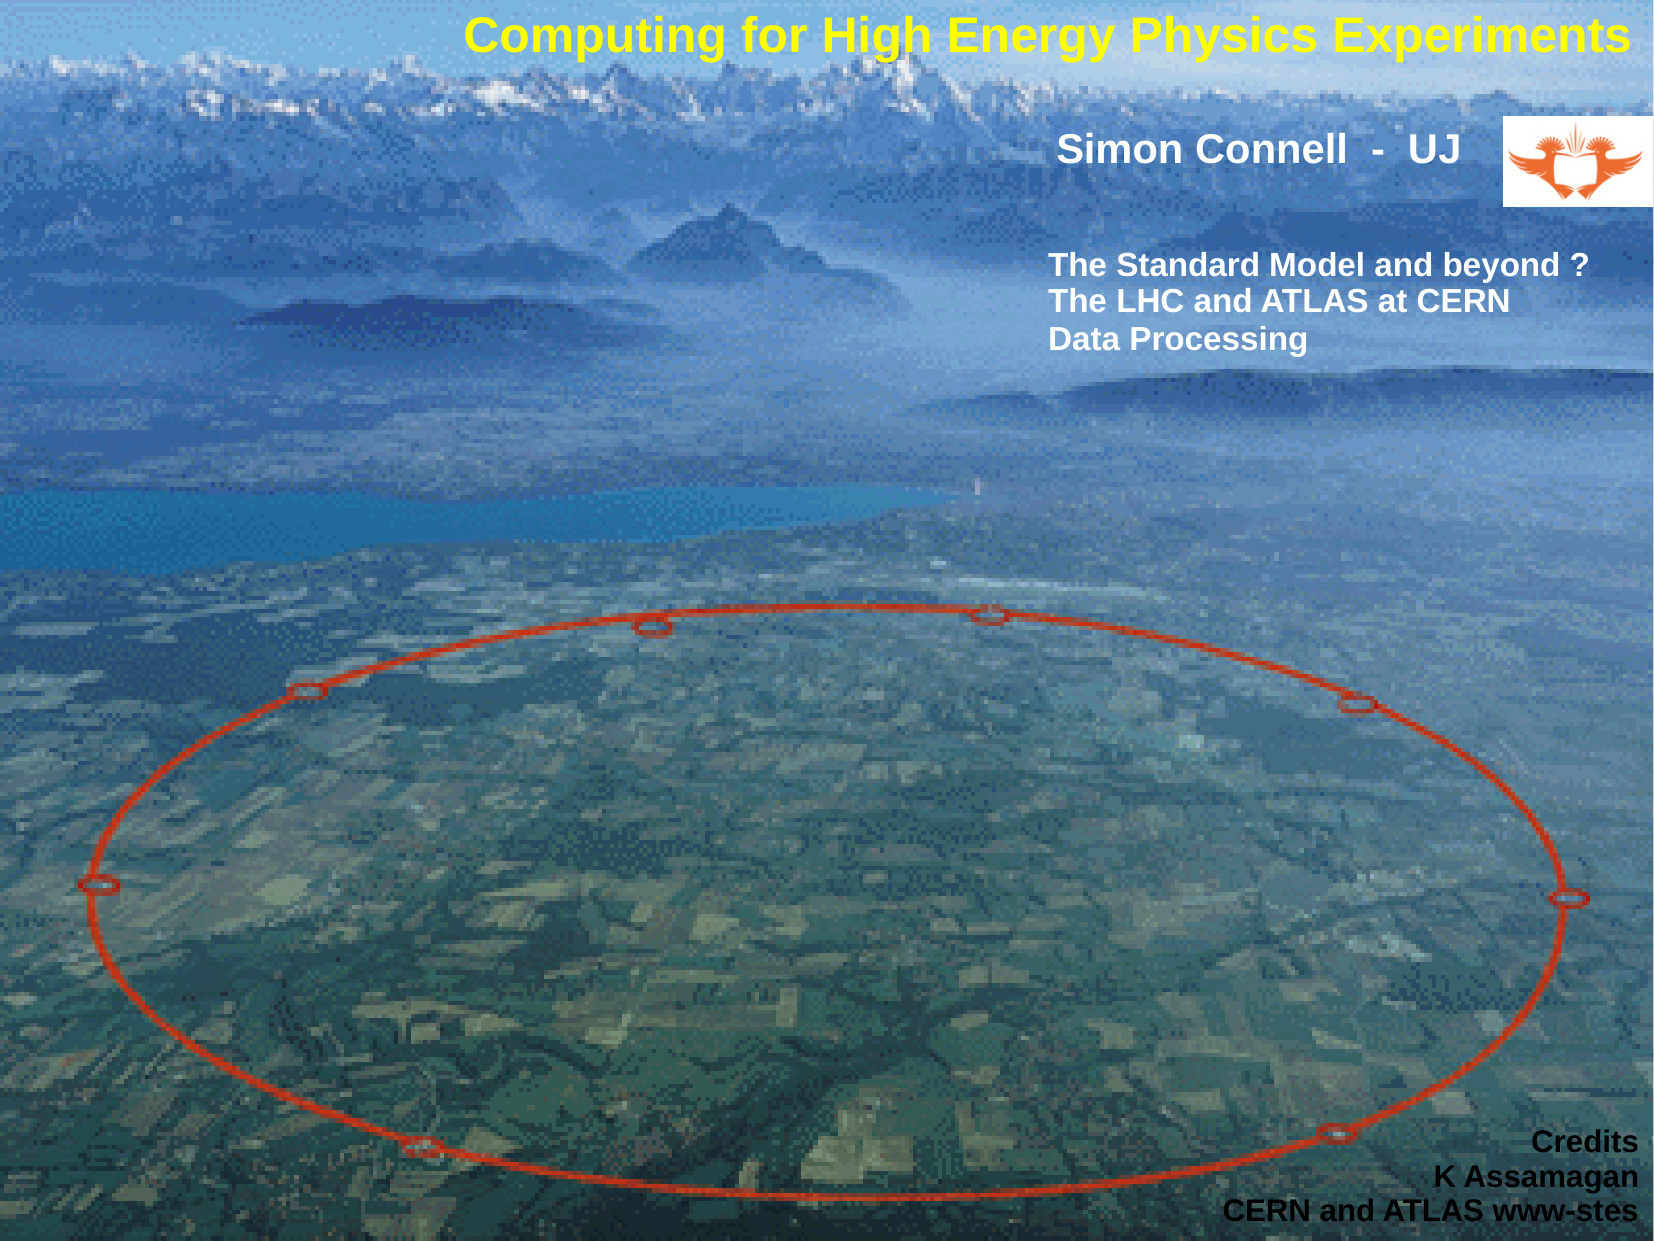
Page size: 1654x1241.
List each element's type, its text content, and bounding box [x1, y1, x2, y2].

picture [0, 0, 1654, 1241]
text_box The Standard Model and beyond ? The LHC and ATLAS at CERN Data Processing [1033, 238, 1654, 365]
text_box Credits K Assamagan CERN and ATLAS www-stes [1207, 1116, 1654, 1237]
text_box Simon Connell - UJ [1041, 118, 1477, 181]
text_box Computing for High Energy Physics Experiments [448, 0, 1648, 72]
